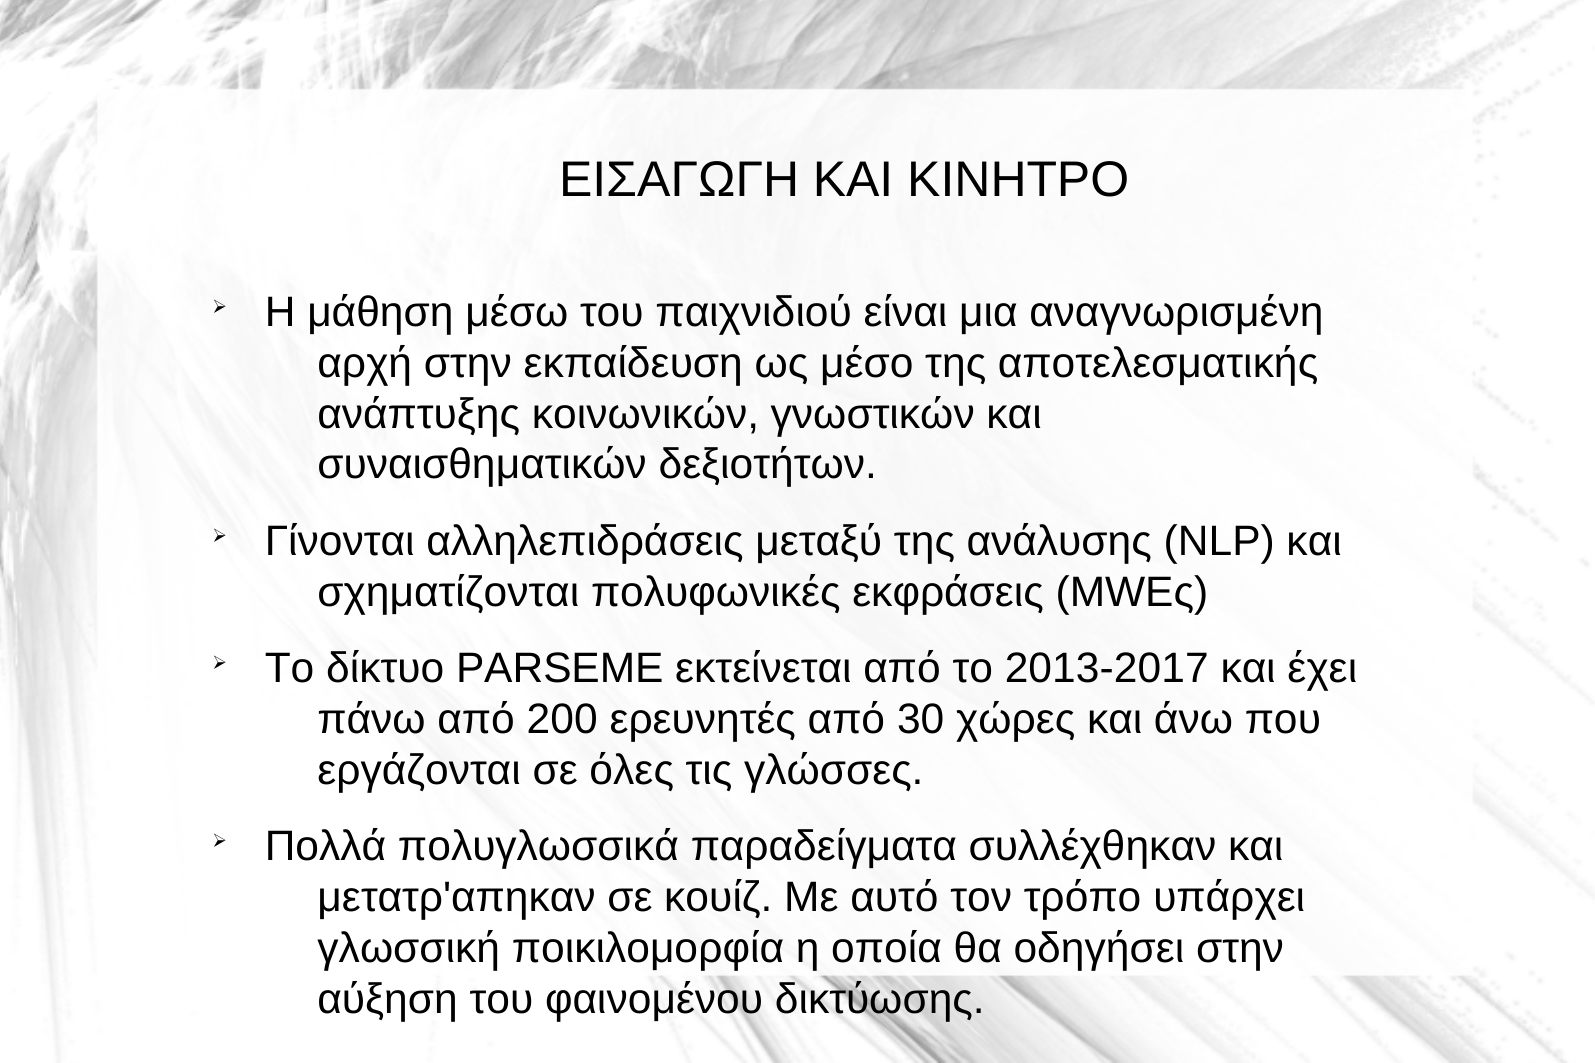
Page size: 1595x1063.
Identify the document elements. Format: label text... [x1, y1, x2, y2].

title ΕΙΣΑΓΩΓΗ ΚΑΙ ΚΙΝΗΤΡΟ [236, 104, 1453, 249]
list Η μάθηση μέσω του παιχνιδιού είναι μια αναγνωρισμένη αρχή στην εκπαίδευση ως μέσο της αποτελεσματικής ανάπτυξης κοινωνικών, γνωστικών και συναισθηματικών δεξιοτήτων. Γίνονται αλληλεπιδράσεις μεταξύ της ανάλυσης (NLP) και σχηματίζονται πολυφωνικές εκφράσεις (ΜWEς) Το δίκτυο PARSEME εκτείνεται από το 2013-2017 και έχει πάνω από 200 ερευνητές από 30 χώρες και άνω που εργάζονται σε όλες τις γλώσσες. Πολλά πολυγλωσσικά παραδείγματα συλλέχθηκαν και μετατρ'απηκαν σε κουίζ. Με αυτό τον τρόπο υπάρχει γλωσσική ποικιλομορφία η οποία θα οδηγήσει στην αύξηση του φαινομένου δικτύωσης. [177, 283, 1371, 984]
